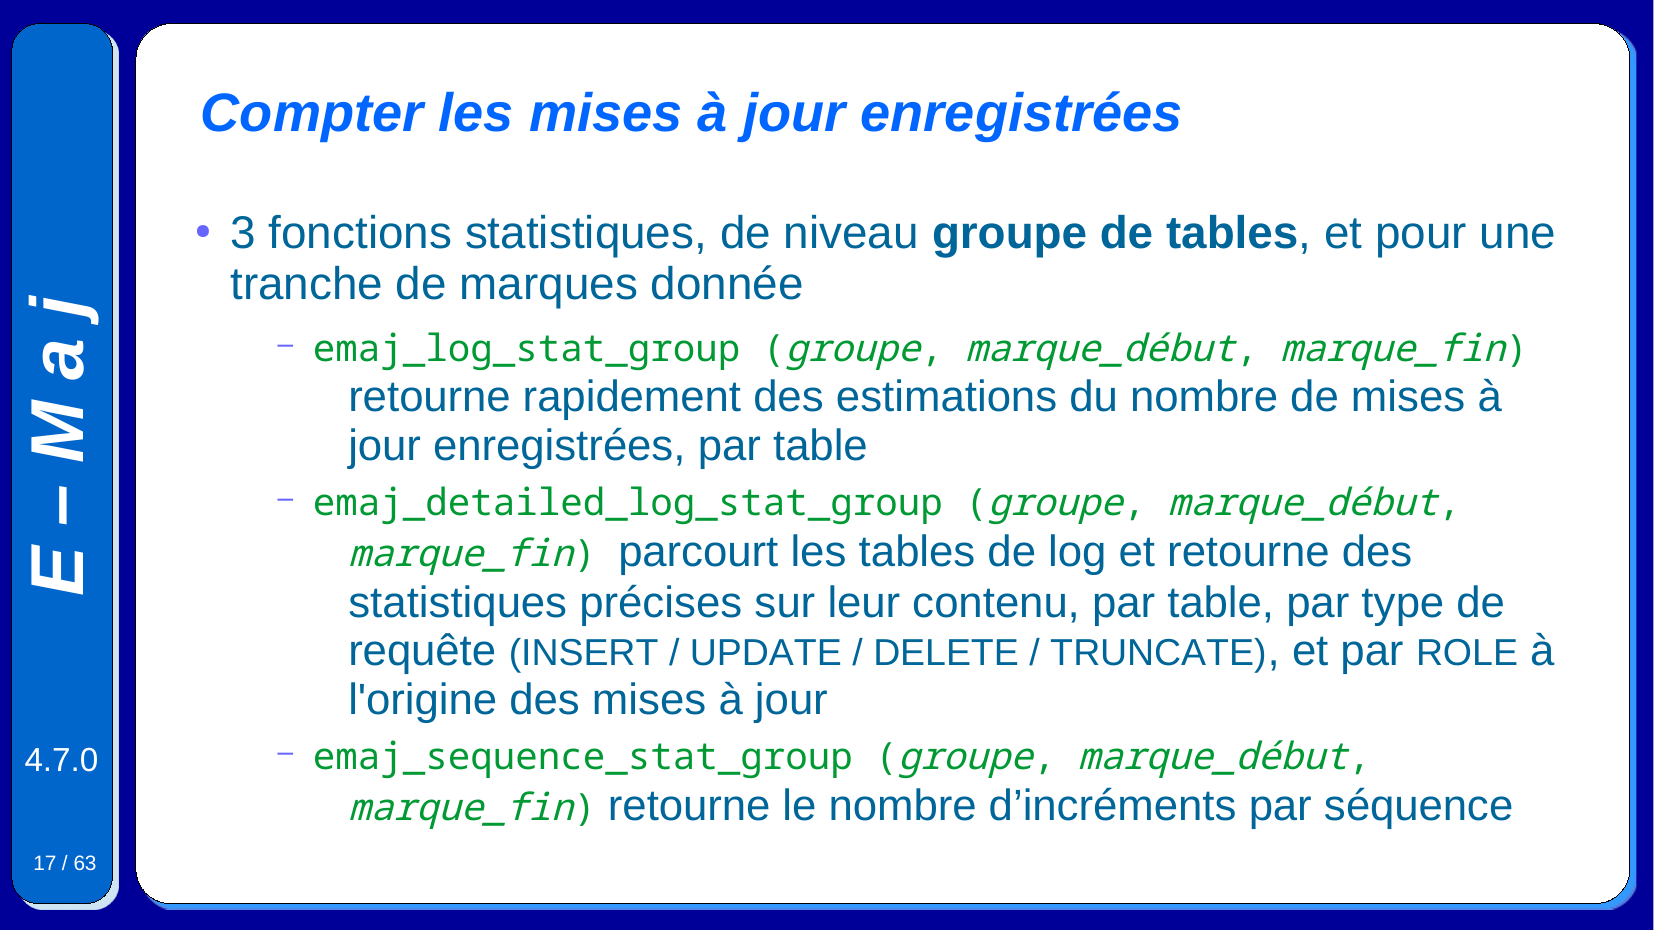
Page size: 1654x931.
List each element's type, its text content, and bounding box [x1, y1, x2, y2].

list 3 fonctions statistiques, de niveau groupe de tables, et pour une tranche de marques donnée emaj_log_stat_group (groupe, marque_début, marque_fin) retourne rapidement des estimations du nombre de mises à jour enregistrées, par table emaj_detailed_log_stat_group (groupe, marque_début, marque_fin) parcourt les tables de log et retourne des statistiques précises sur leur contenu, par table, par type de requête (INSERT / UPDATE / DELETE / TRUNCATE), et par ROLE à l'origine des mises à jour emaj_sequence_stat_group (groupe, marque_début, marque_fin) retourne le nombre d’incréments par séquence [177, 206, 1587, 889]
title Compter les mises à jour enregistrées [200, 34, 1575, 191]
